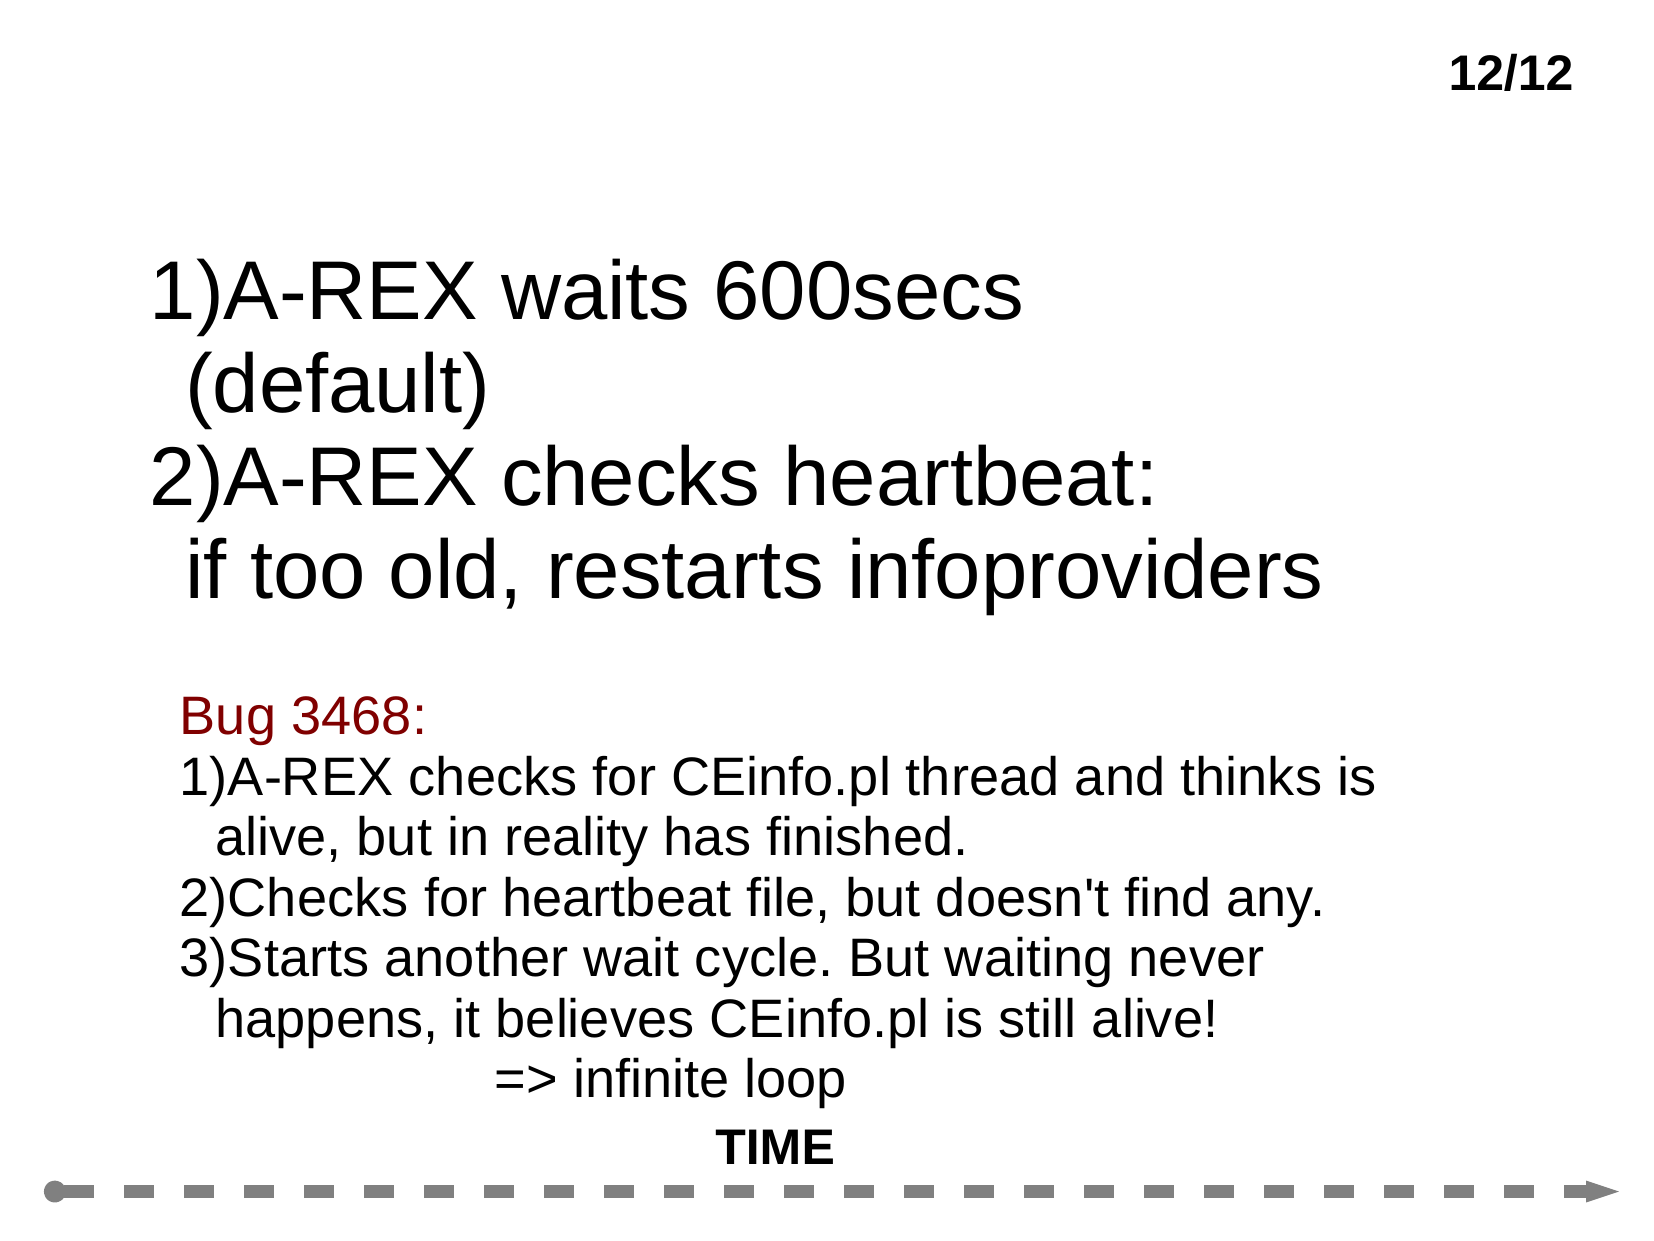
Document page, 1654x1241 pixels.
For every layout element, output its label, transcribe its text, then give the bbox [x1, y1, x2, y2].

text_box A-REX waits 600secs (default) A-REX checks heartbeat: if too old, restarts infoproviders [135, 237, 1471, 626]
text_box Bug 3468: A-REX checks for CEinfo.pl thread and thinks is alive, but in reality has finished. Checks for heartbeat file, but doesn't find any. Starts another wait cycle. But waiting never happens, it believes CEinfo.pl is still alive! => infinite loop [165, 678, 1501, 1119]
